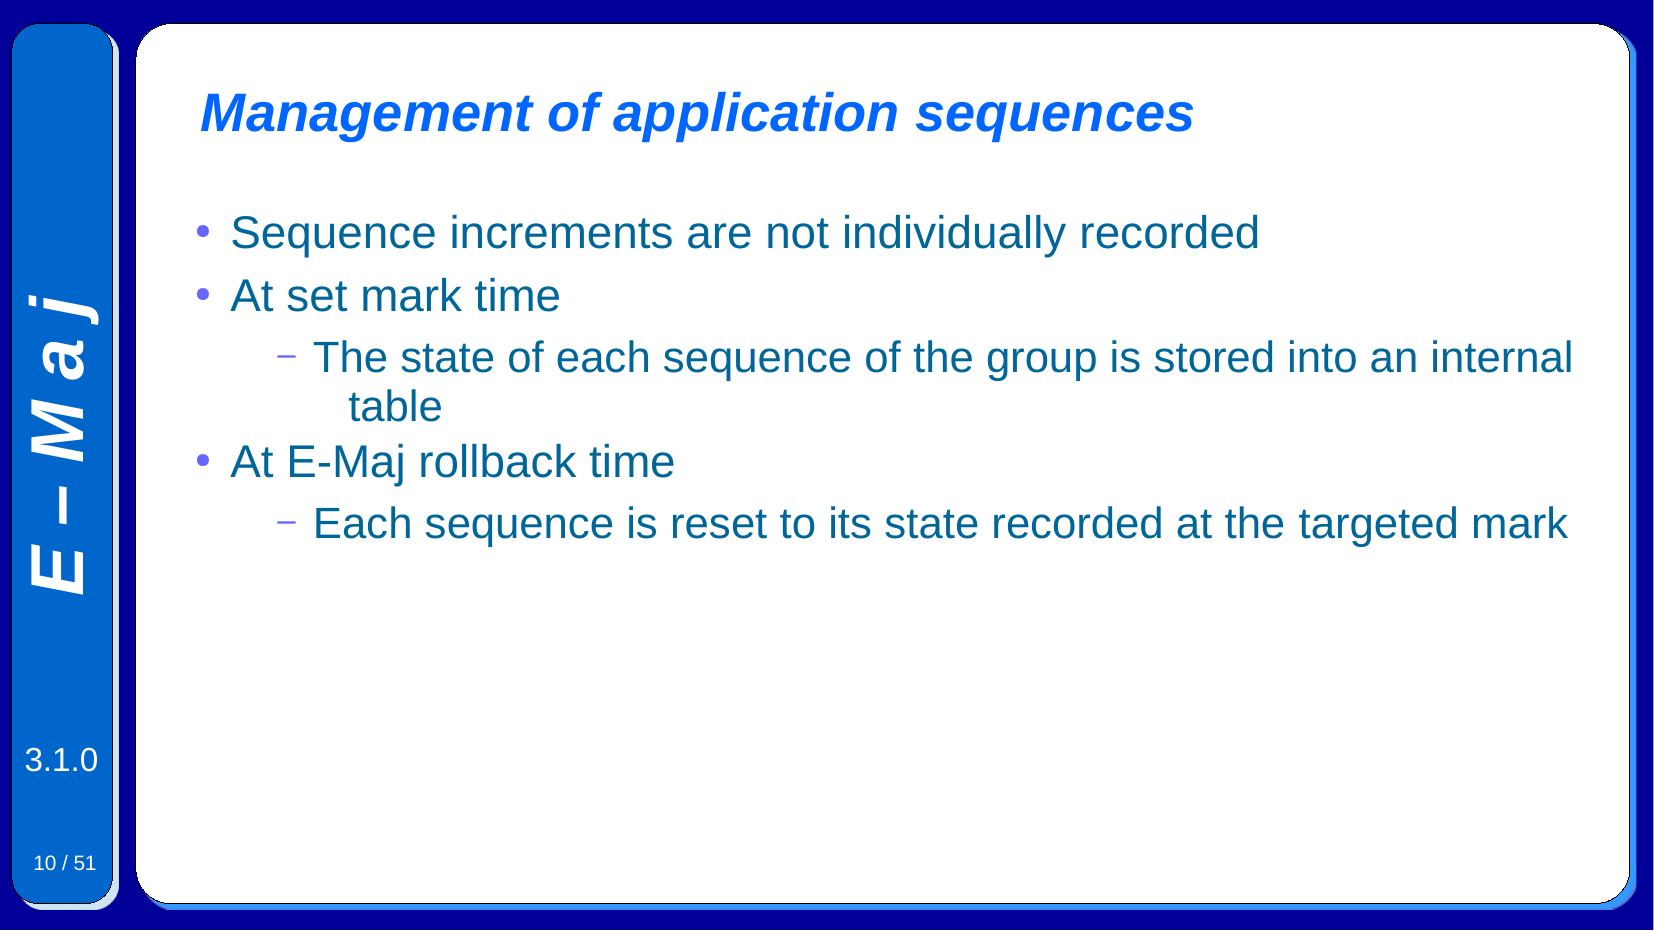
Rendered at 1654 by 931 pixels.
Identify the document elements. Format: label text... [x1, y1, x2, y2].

title Management of application sequences [200, 34, 1575, 191]
list Sequence increments are not individually recorded At set mark time The state of each sequence of the group is stored into an internal table At E-Maj rollback time Each sequence is reset to its state recorded at the targeted mark [177, 206, 1587, 827]
